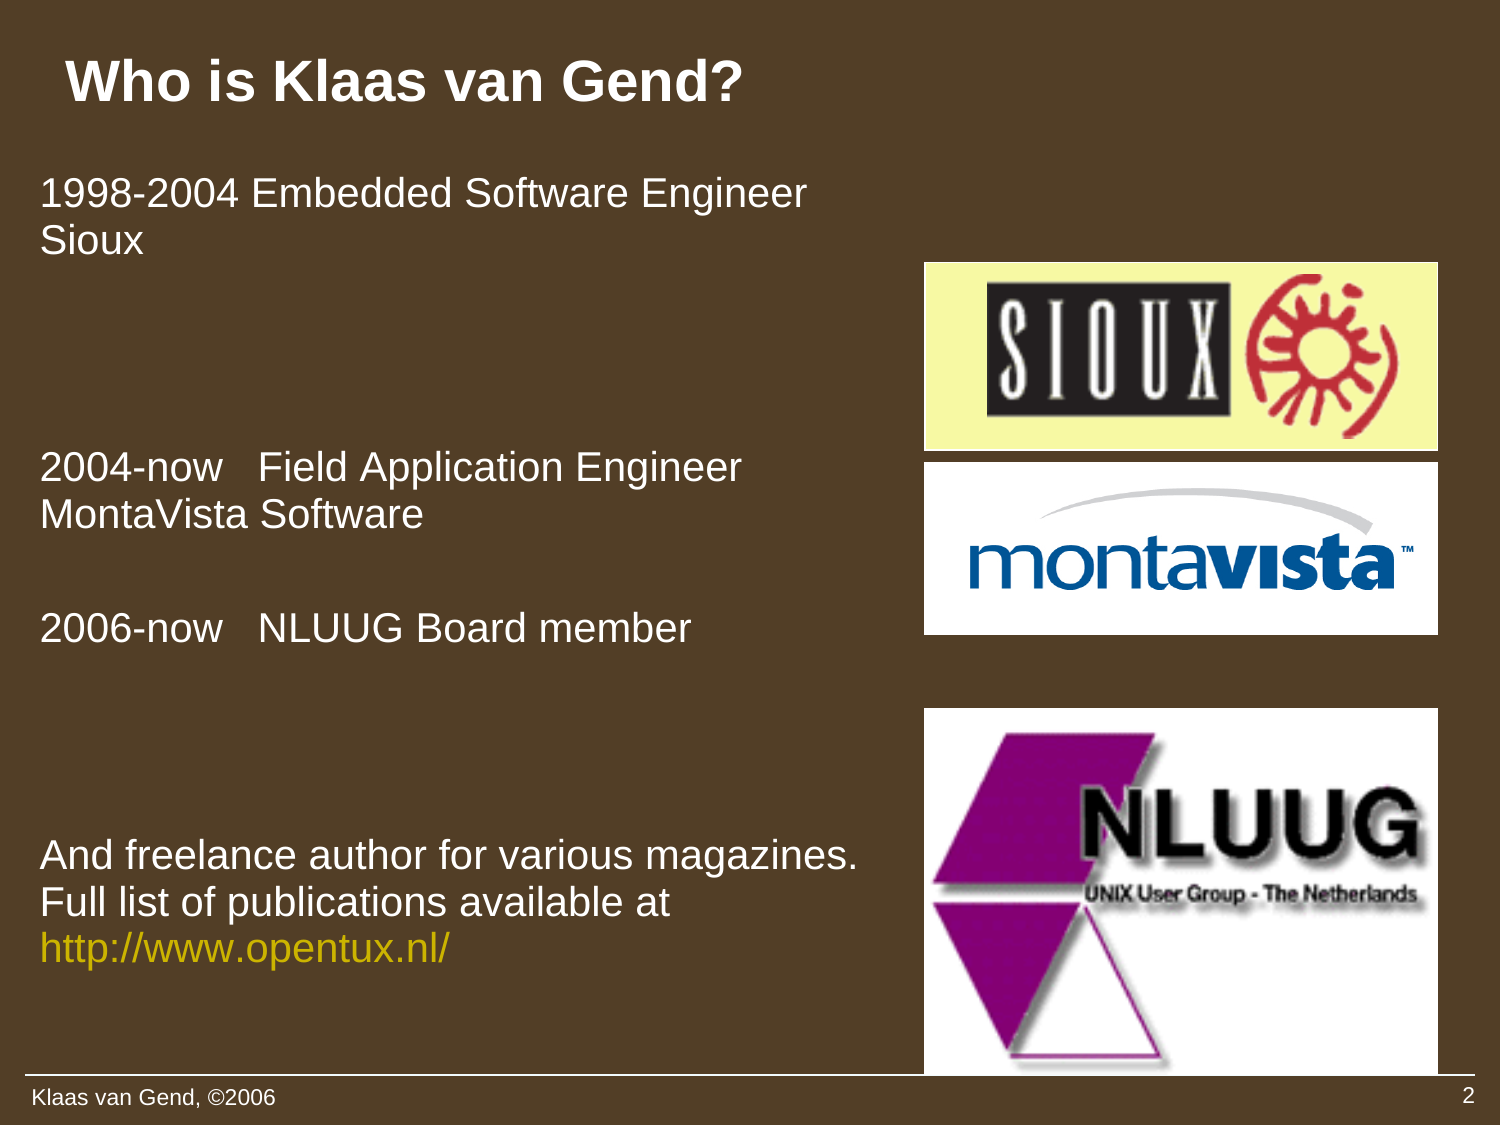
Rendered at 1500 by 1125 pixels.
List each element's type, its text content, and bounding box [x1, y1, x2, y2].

list 1998-2004 Embedded Software Engineer Sioux 2004-now Field Application Engineer MontaVista Software 2006-now NLUUG Board member And freelance author for various magazines. Full list of publications available at http://www.opentux.nl/ [24, 162, 900, 1125]
picture [924, 708, 1438, 1075]
title Who is Klaas van Gend? [50, 24, 1226, 138]
picture [987, 274, 1411, 439]
picture [924, 462, 1438, 635]
text_box [924, 262, 1438, 450]
